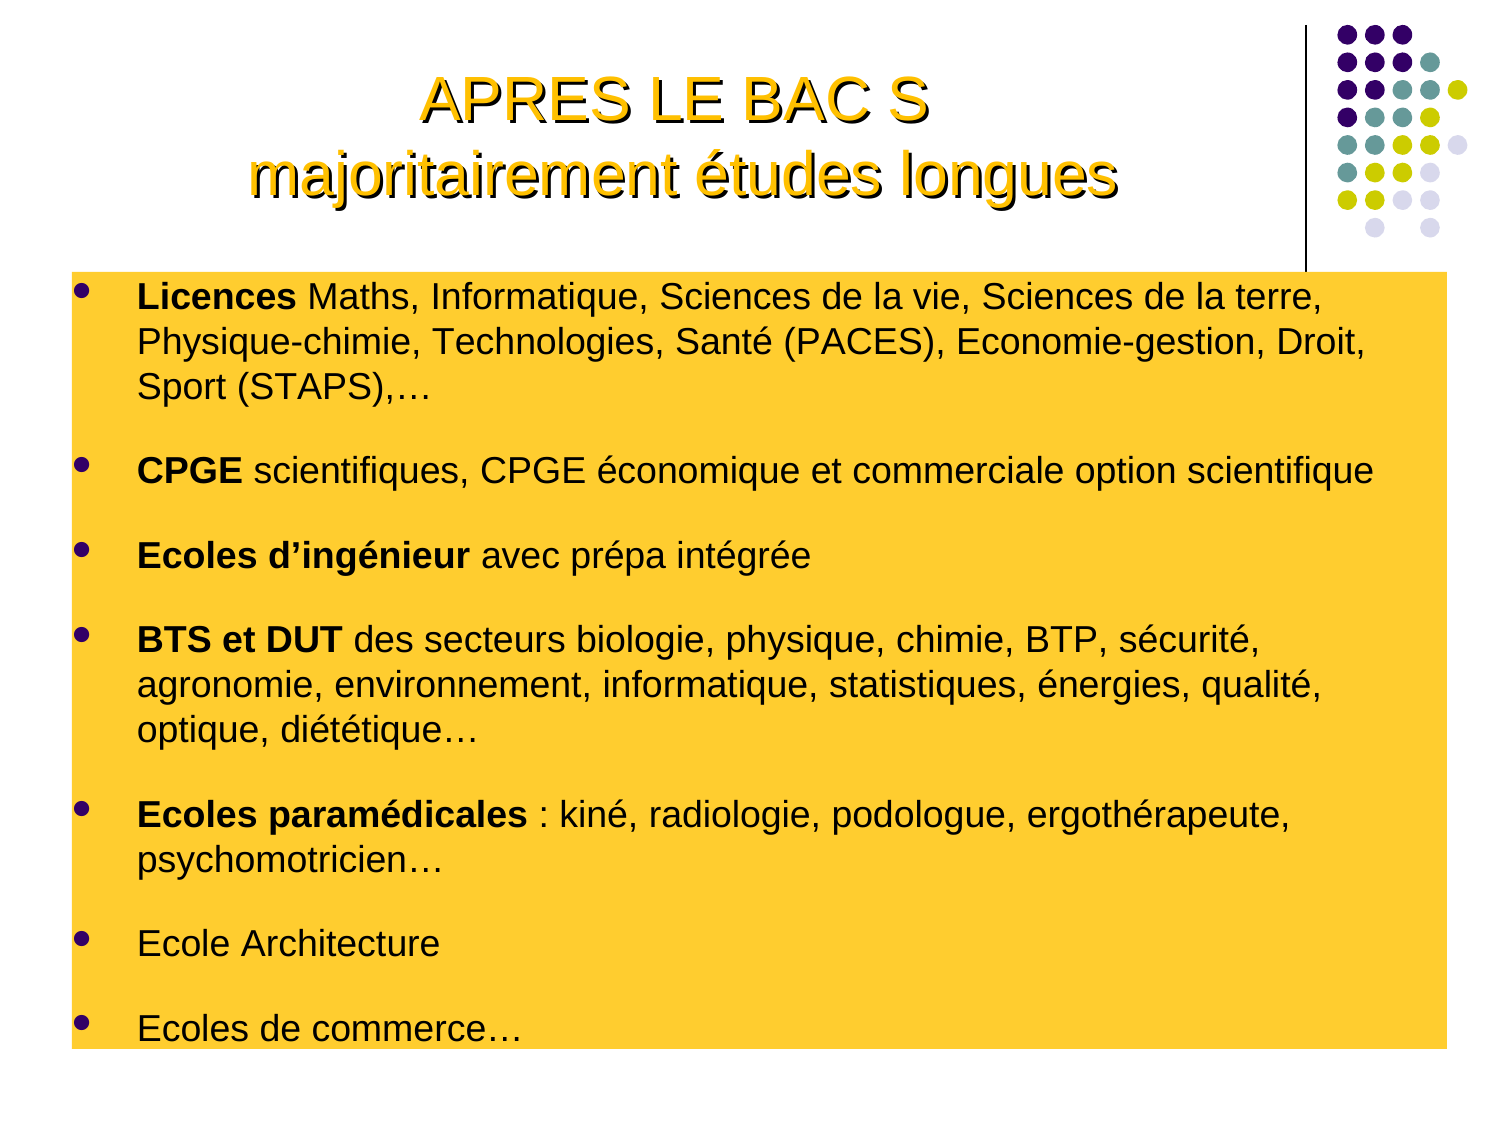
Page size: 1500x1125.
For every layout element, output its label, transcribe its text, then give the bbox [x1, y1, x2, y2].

text_box APRES LE BAC S majoritairement études longues [55, 57, 1294, 208]
text_box Licences Maths, Informatique, Sciences de la vie, Sciences de la terre, Physique-chimie, Technologies, Santé (PACES), Economie-gestion, Droit, Sport (STAPS),… CPGE scientifiques, CPGE économique et commerciale option scientifique Ecoles d’ingénieur avec prépa intégrée BTS et DUT des secteurs biologie, physique, chimie, BTP, sécurité, agronomie, environnement, informatique, statistiques, énergies, qualité, optique, diététique… Ecoles paramédicales : kiné, radiologie, podologue, ergothérapeute, psychomotricien… Ecole Architecture Ecoles de commerce… [71, 271, 1447, 1049]
